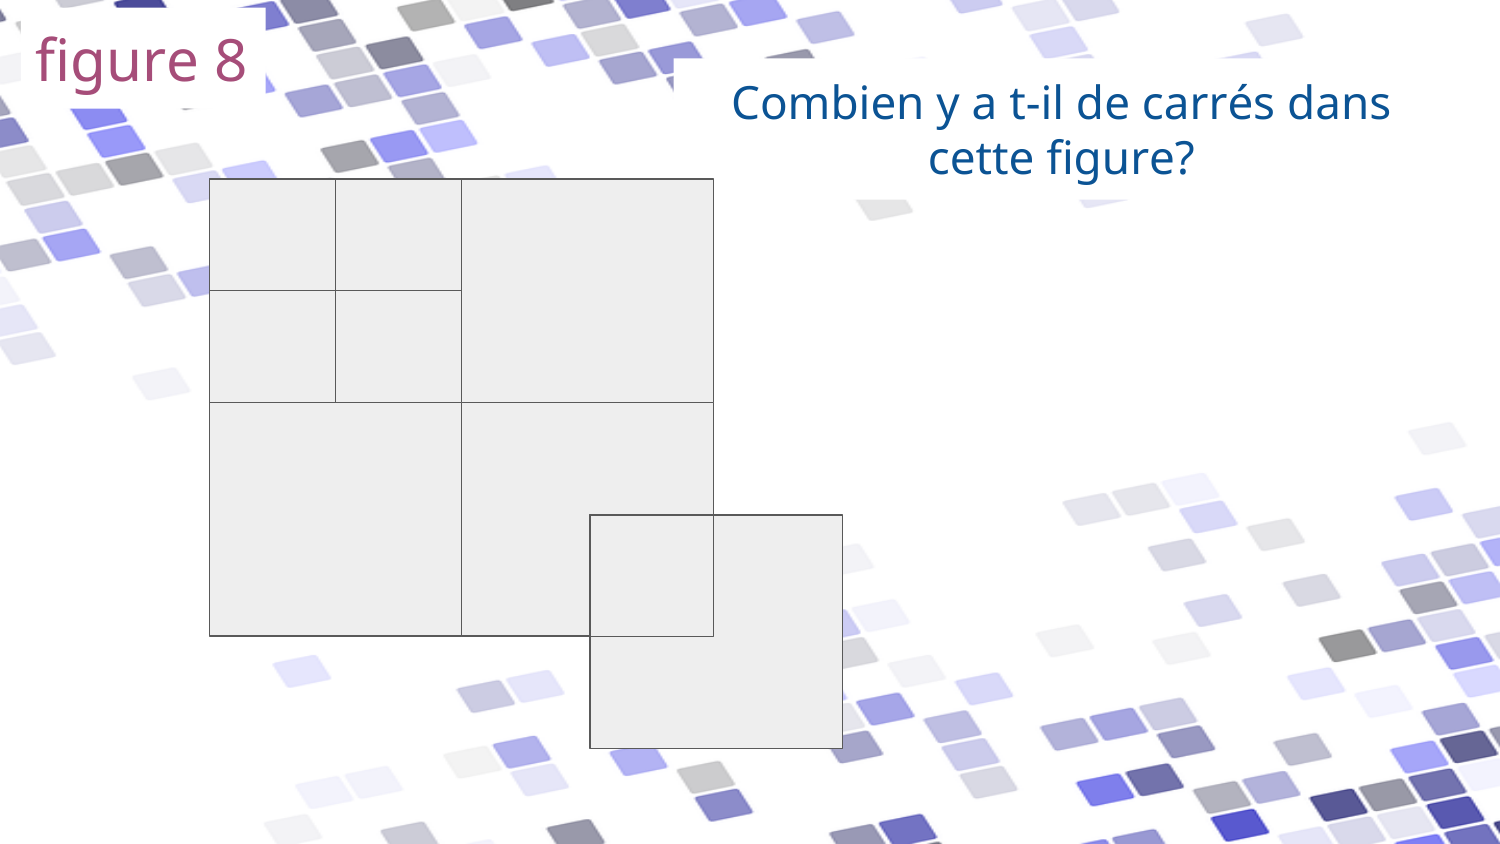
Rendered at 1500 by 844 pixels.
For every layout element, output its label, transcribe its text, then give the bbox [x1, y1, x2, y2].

text_box Combien y a t-il de carrés dans cette figure? [673, 58, 1450, 200]
text_box figure 8 [20, 7, 266, 109]
text_box [209, 179, 842, 749]
picture [0, 0, 1500, 844]
